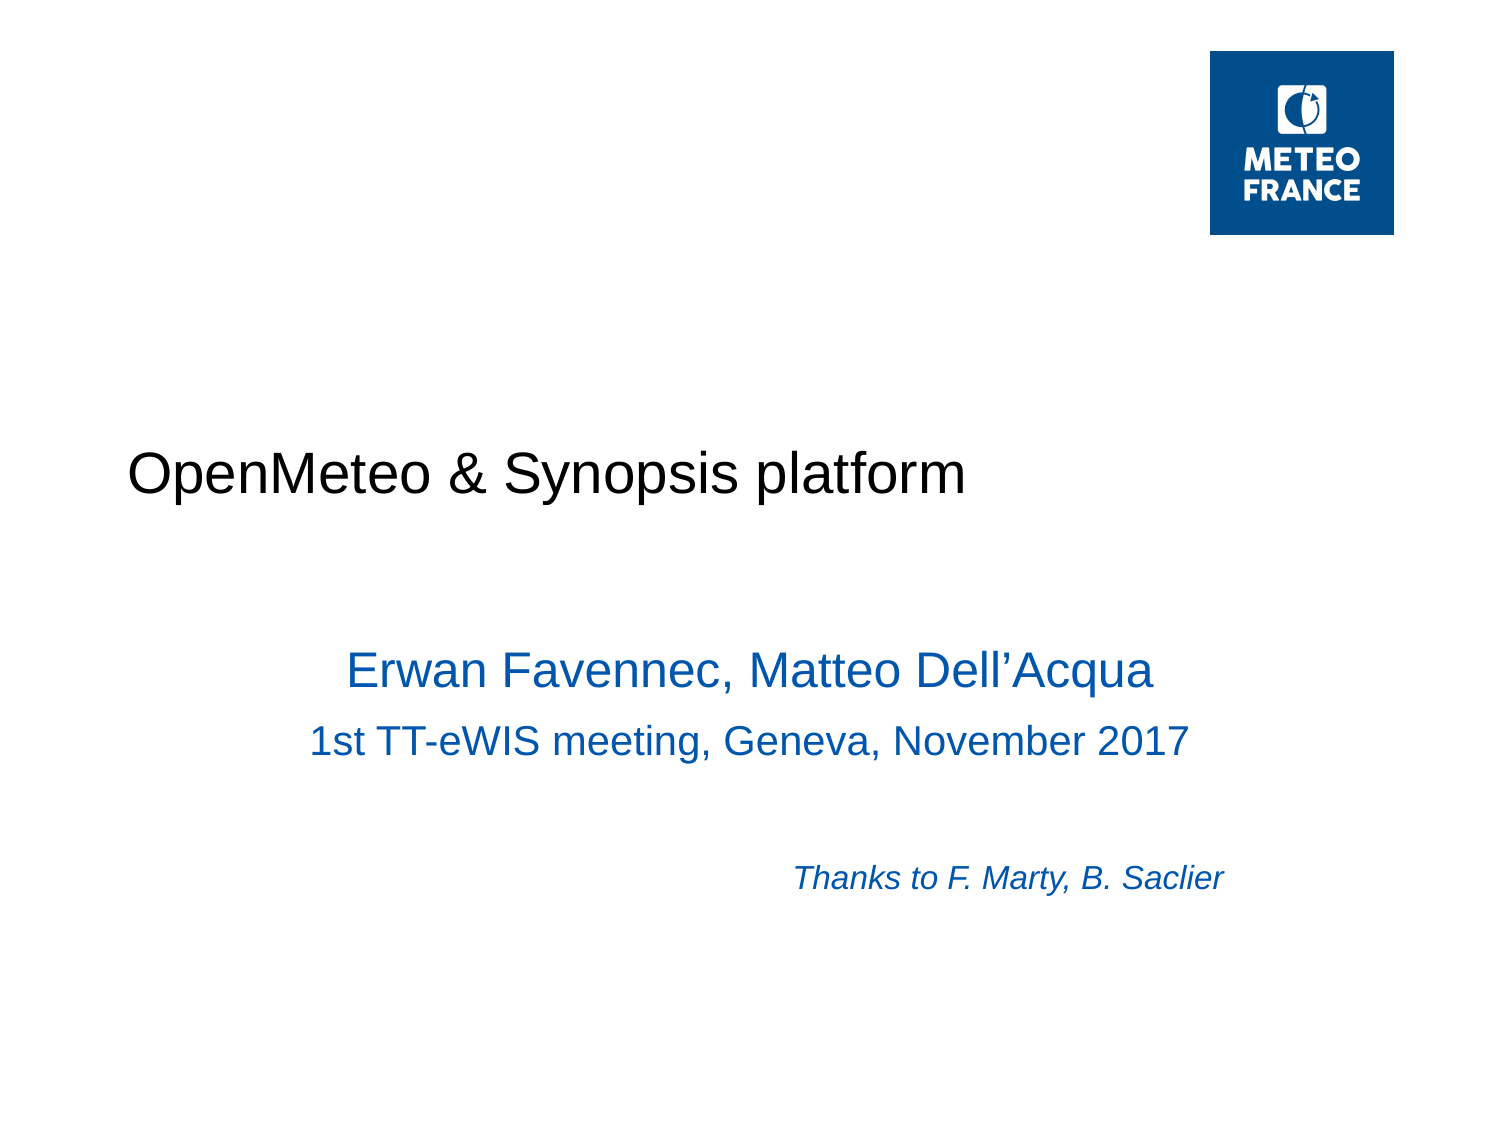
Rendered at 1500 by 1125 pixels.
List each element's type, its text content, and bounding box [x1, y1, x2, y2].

title OpenMeteo & Synopsis platform [112, 349, 1388, 591]
picture [1210, 51, 1394, 235]
subtitle Erwan Favennec, Matteo Dell’Acqua 1st TT-eWIS meeting, Geneva, November 2017 Thanks to F. Marty, B. Saclier [225, 637, 1275, 925]
